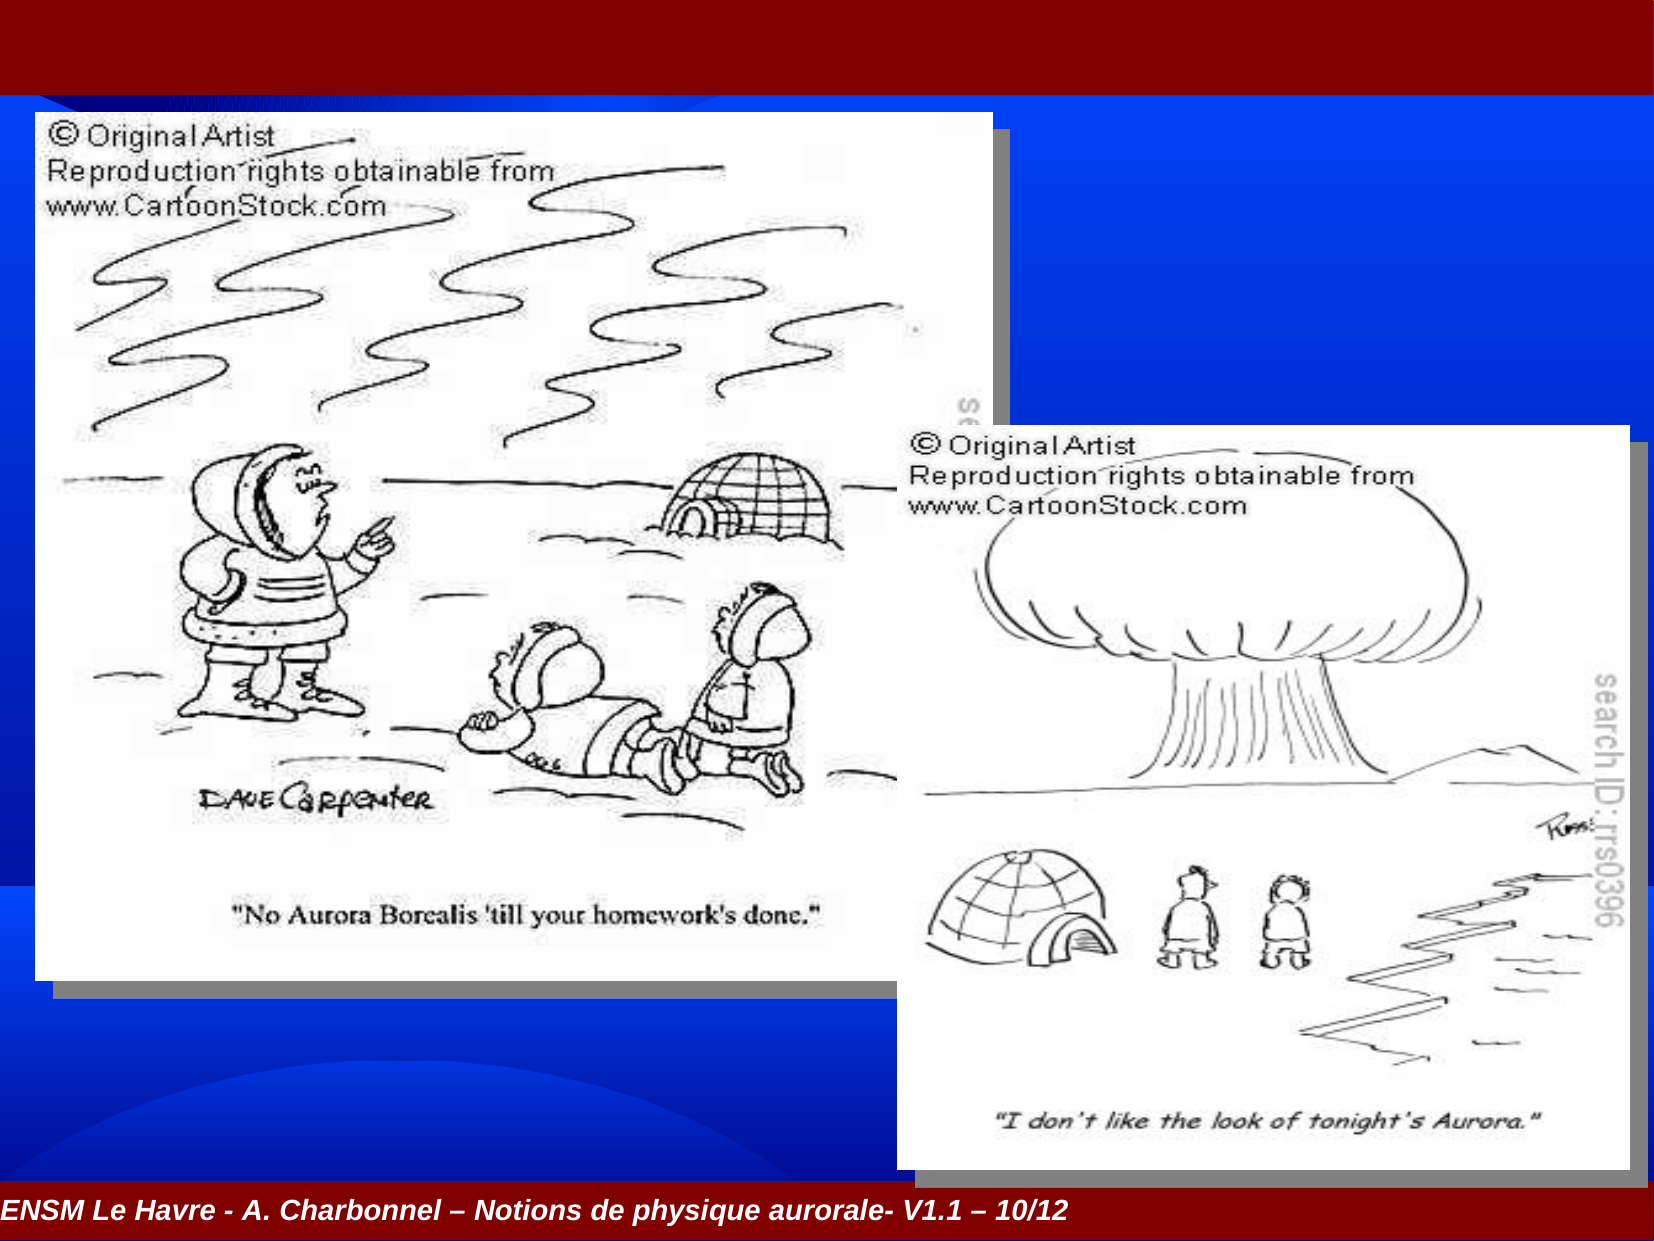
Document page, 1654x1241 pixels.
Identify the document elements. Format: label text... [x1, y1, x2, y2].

text_box ENSM Le Havre - A. Charbonnel – Notions de physique aurorale- V1.1 – 10/12 [0, 1181, 1654, 1241]
picture [35, 112, 1630, 1170]
title [0, 0, 1654, 96]
